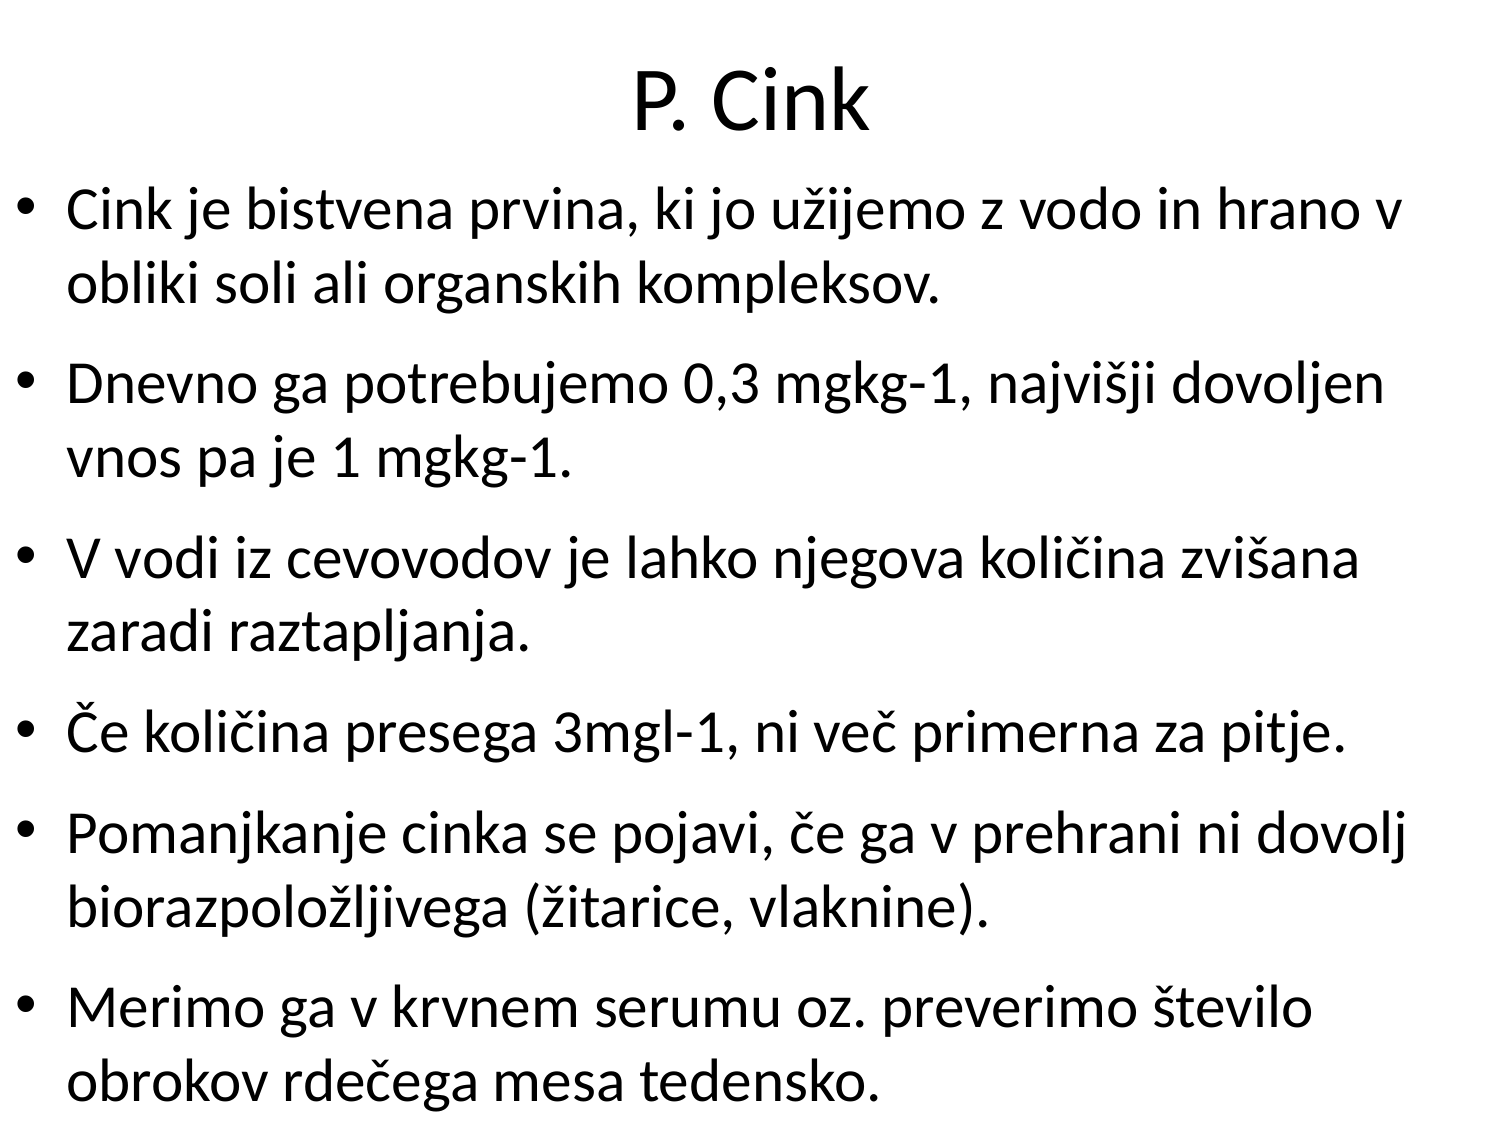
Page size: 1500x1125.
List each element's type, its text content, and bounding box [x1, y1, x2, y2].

title P. Cink [76, 0, 1427, 160]
list Cink je bistvena prvina, ki jo užijemo z vodo in hrano v obliki soli ali organskih kompleksov. Dnevno ga potrebujemo 0,3 mgkg-1, najvišji dovoljen vnos pa je 1 mgkg-1. V vodi iz cevovodov je lahko njegova količina zvišana zaradi raztapljanja. Če količina presega 3mgl-1, ni več primerna za pitje. Pomanjkanje cinka se pojavi, če ga v prehrani ni dovolj biorazpoložljivega (žitarice, vlaknine). Merimo ga v krvnem serumu oz. preverimo število obrokov rdečega mesa tedensko. [0, 160, 1500, 1125]
